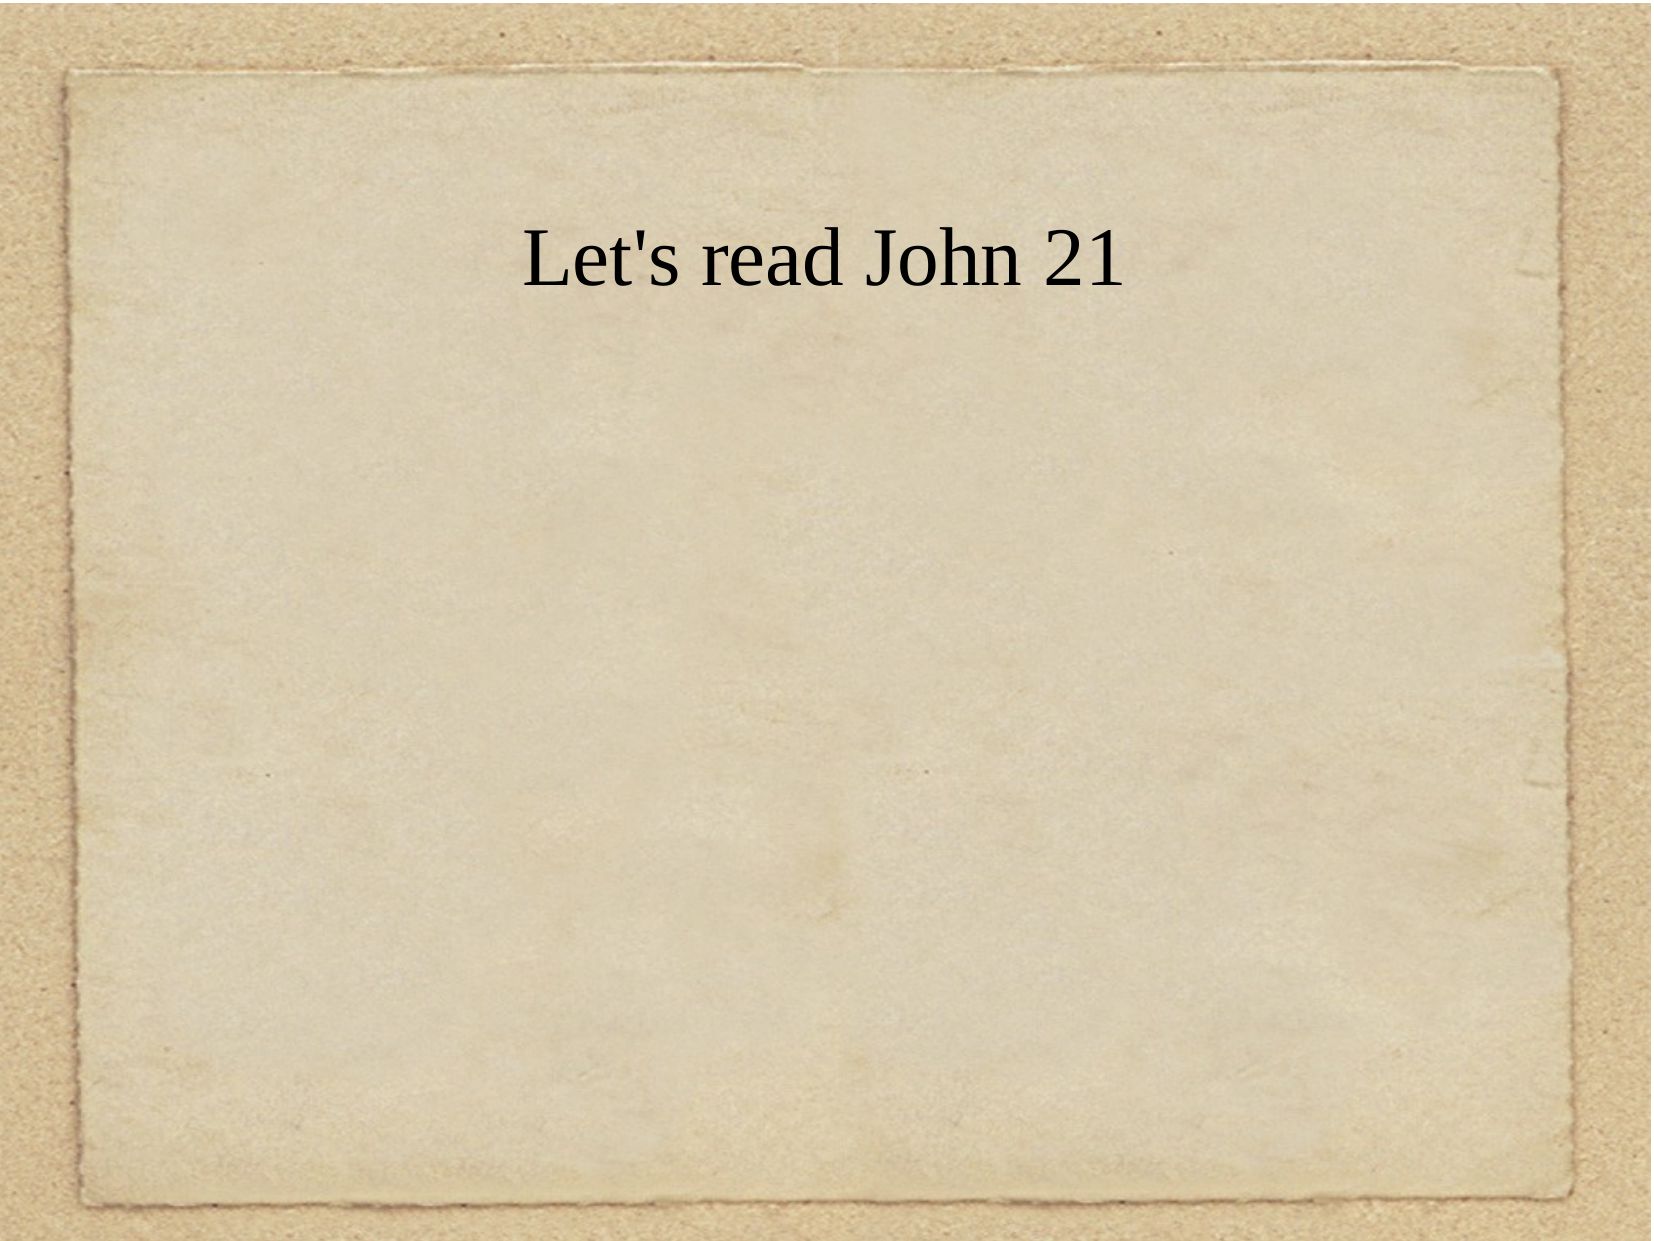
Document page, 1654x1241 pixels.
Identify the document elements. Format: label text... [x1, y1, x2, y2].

picture [0, 3, 1651, 1241]
text_box Let's read John 21 [75, 65, 1576, 1191]
